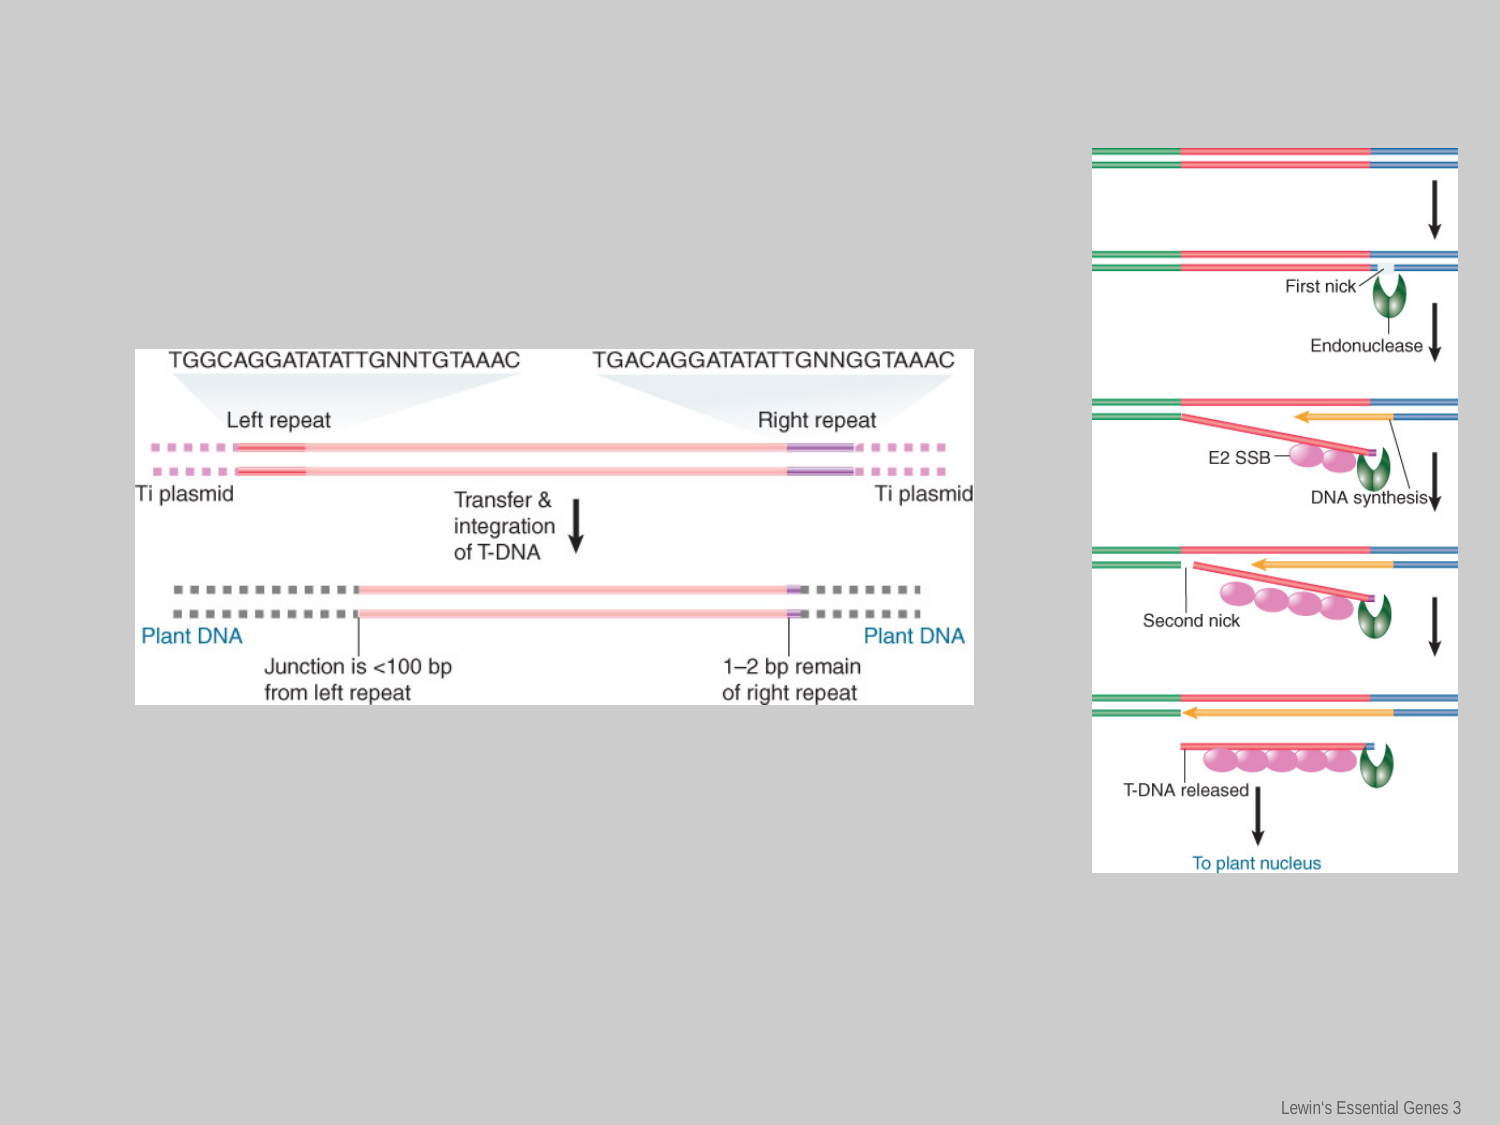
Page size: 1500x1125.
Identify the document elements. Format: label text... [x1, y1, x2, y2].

picture [1092, 148, 1458, 873]
picture [135, 349, 974, 705]
text_box Lewin‘s Essential Genes 3 [1266, 1088, 1477, 1125]
